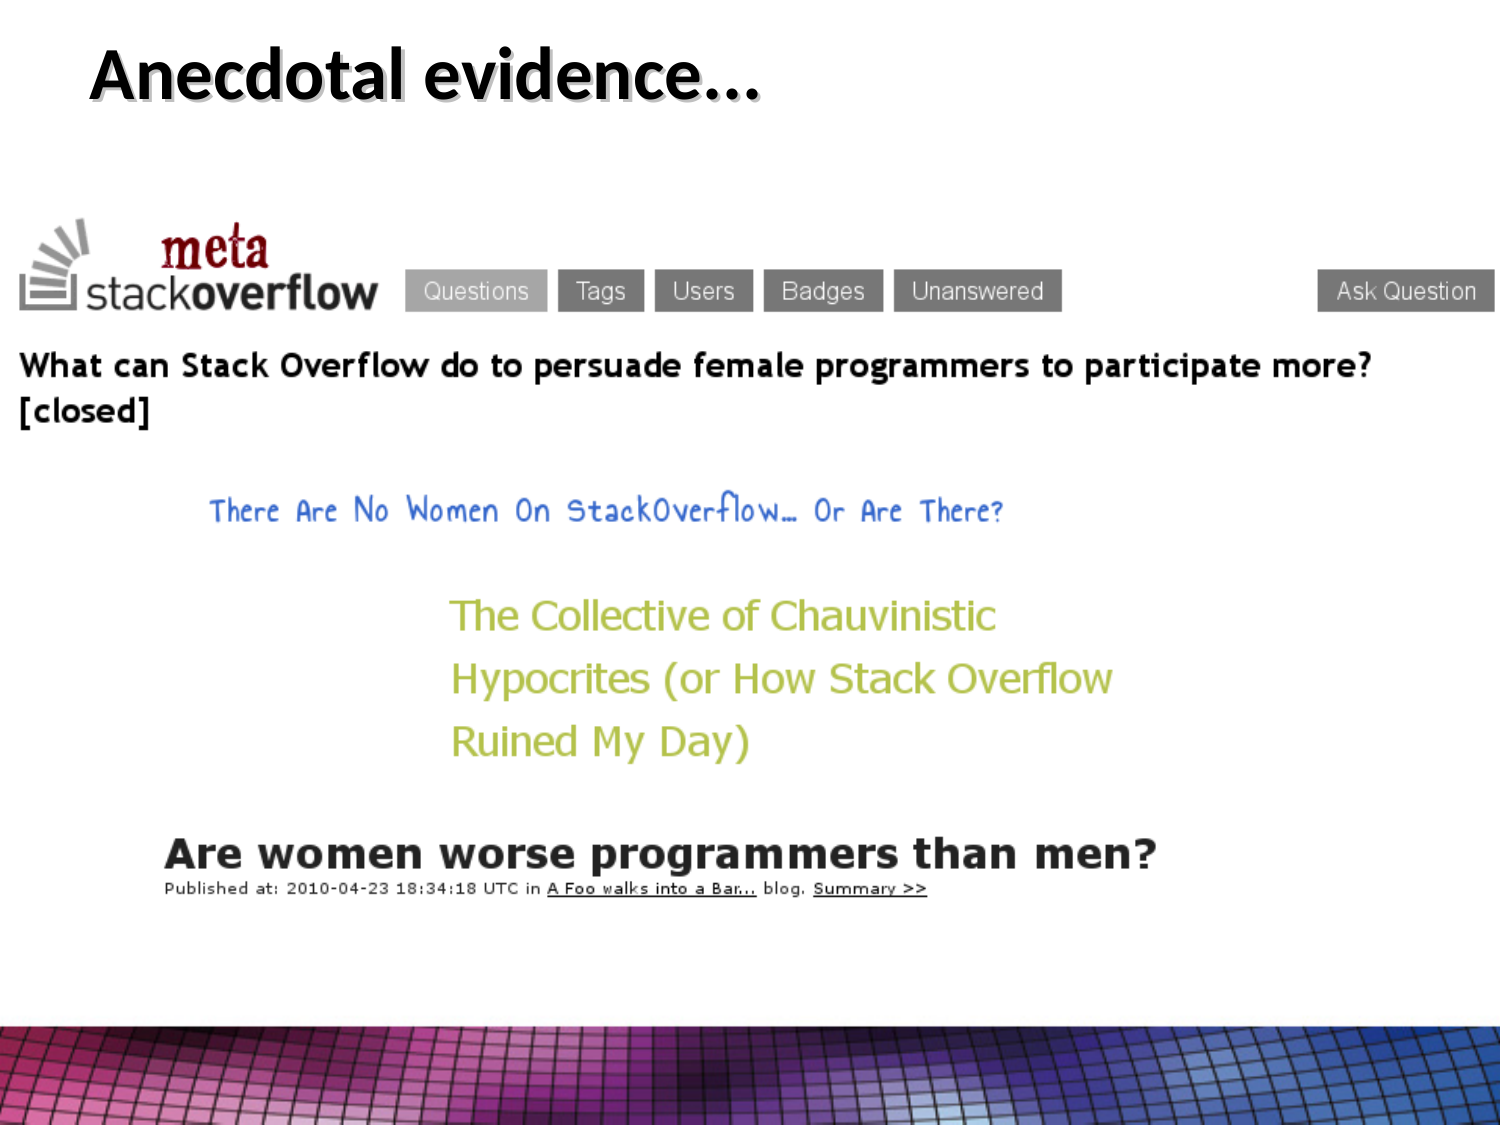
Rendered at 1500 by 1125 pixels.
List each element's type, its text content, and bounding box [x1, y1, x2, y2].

picture [0, 0, 1500, 1125]
title Anecdotal evidence... [75, 16, 1426, 123]
